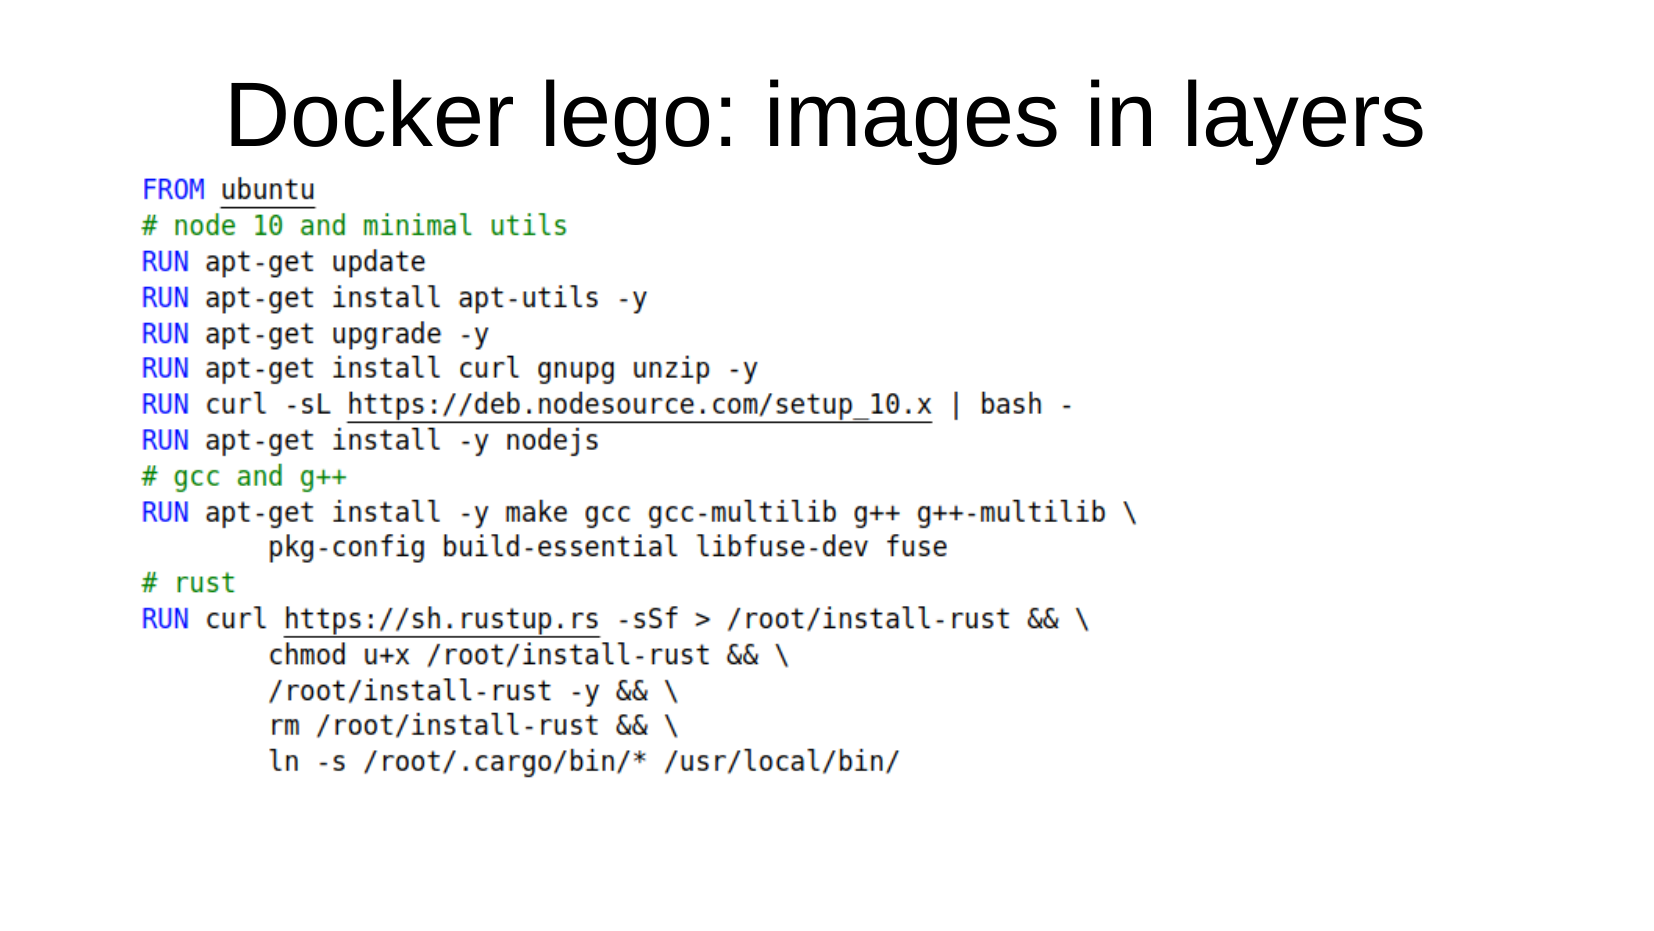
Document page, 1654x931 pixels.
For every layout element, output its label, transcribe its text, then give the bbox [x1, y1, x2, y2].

picture [118, 168, 1158, 804]
title Docker lego: images in layers [82, 37, 1571, 193]
